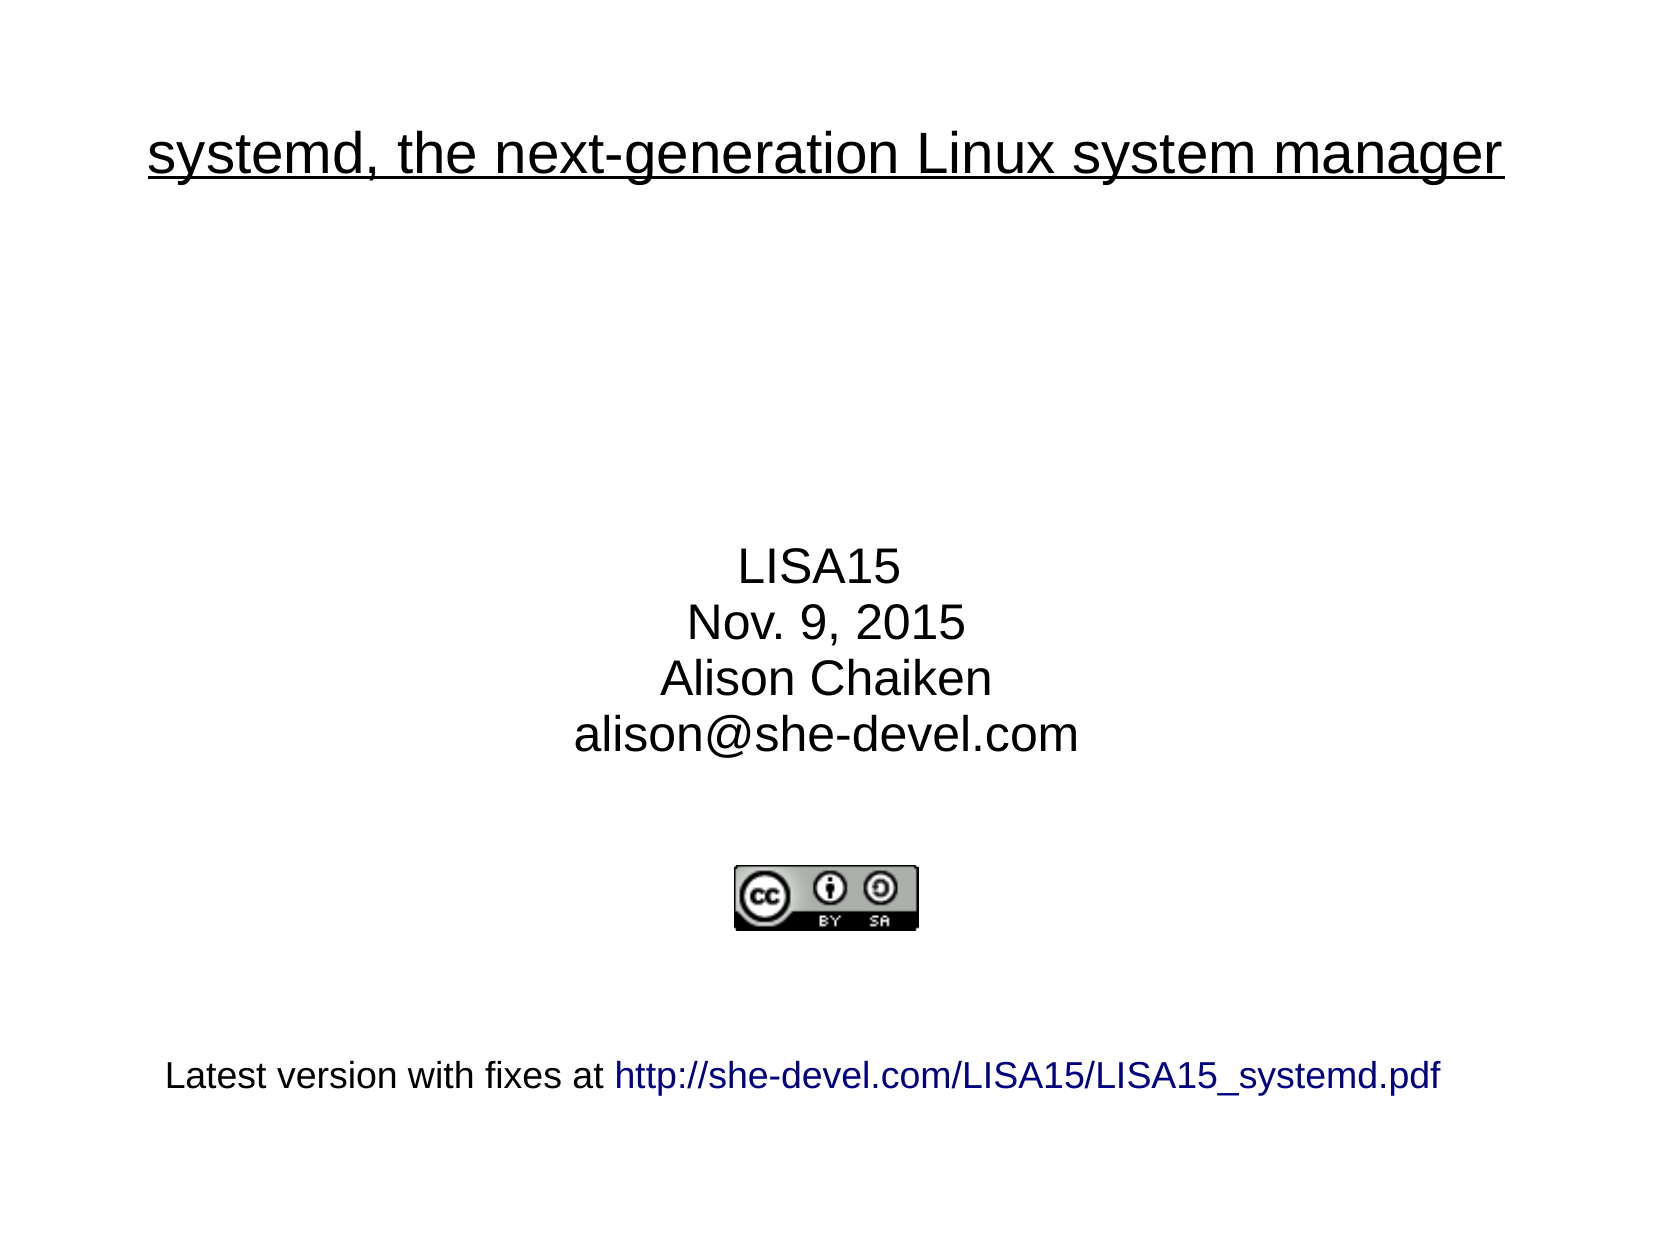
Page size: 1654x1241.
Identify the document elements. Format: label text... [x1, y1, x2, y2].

picture [734, 865, 919, 931]
text_box Latest version with fixes at http://she-devel.com/LISA15/LISA15_systemd.pdf [150, 1047, 1504, 1105]
title systemd, the next-generation Linux system manager [82, 49, 1571, 257]
subtitle LISA15 Nov. 9, 2015 Alison Chaiken alison@she-devel.com [82, 290, 1571, 1010]
